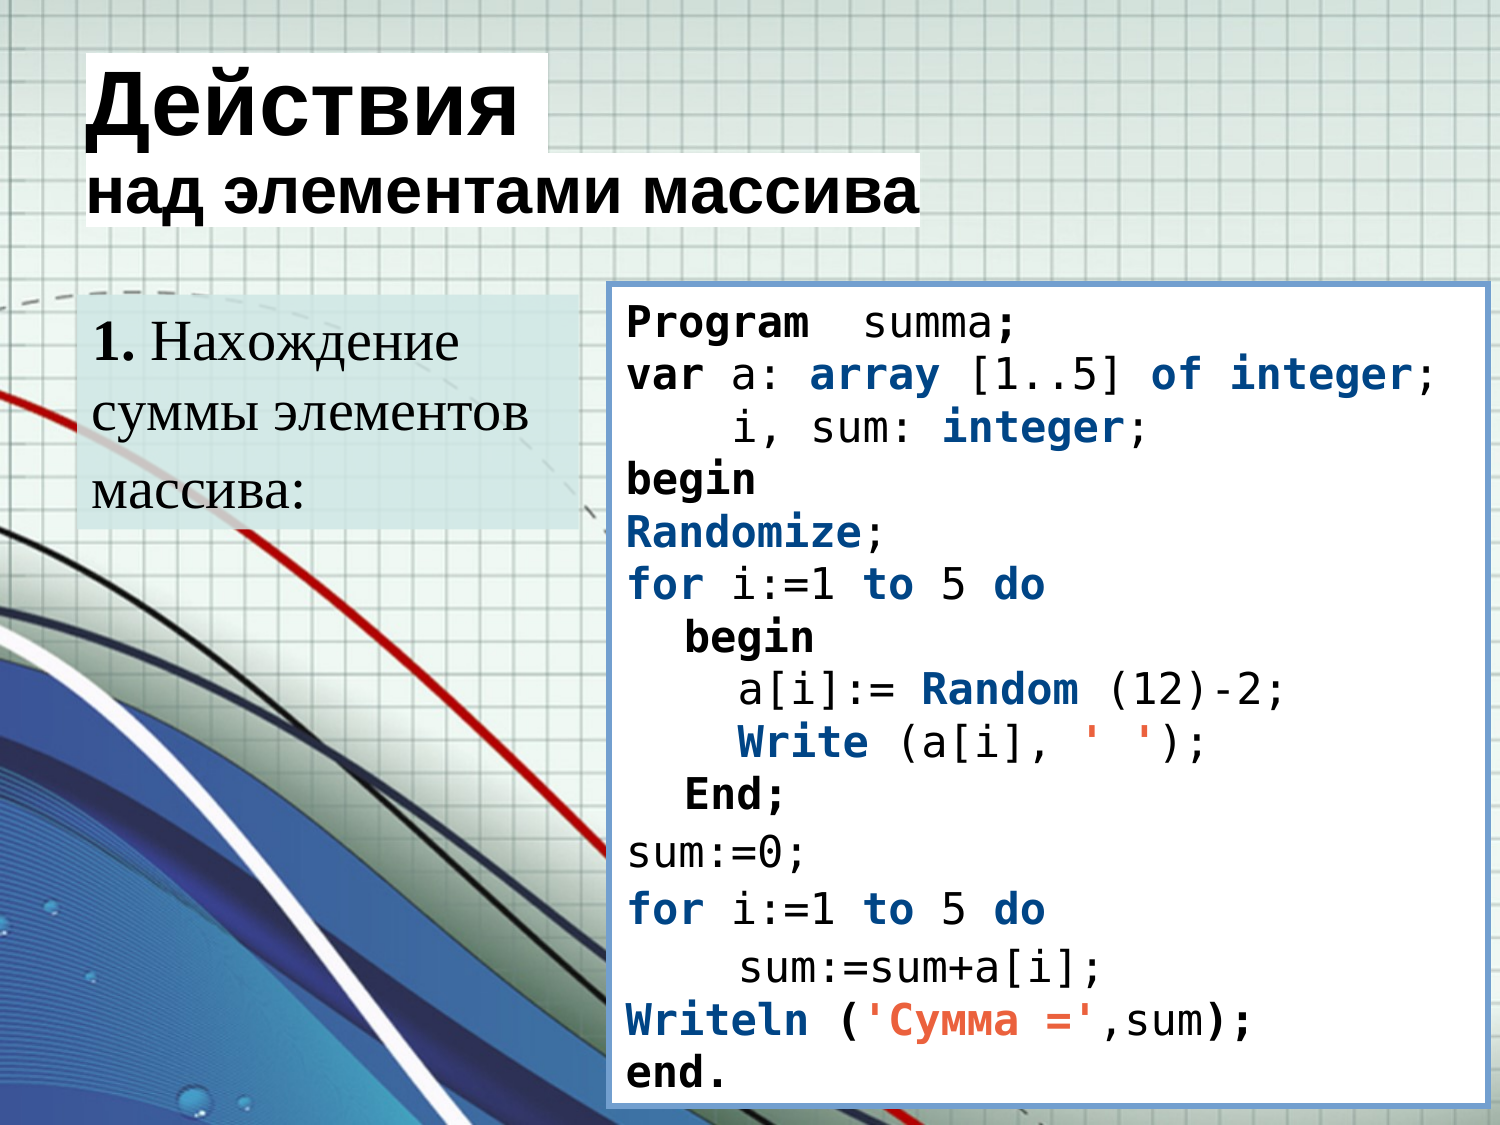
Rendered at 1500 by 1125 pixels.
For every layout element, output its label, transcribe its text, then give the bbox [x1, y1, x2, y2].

picture [0, 0, 1500, 1125]
text_box Program summa; var a: array [1..5] of integer; i, sum: integer; begin Randomize; for i:=1 to 5 do begin a[i]:= Random (12)-2; Write (a[i], ' '); End; sum:=0; for i:=1 to 5 do sum:=sum+a[i]; Writeln ('Сумма =',sum); end. [608, 283, 1489, 1107]
text_box 1. Нахождение суммы элементов массива: [77, 294, 579, 530]
title Действия над элементами массива [70, 43, 1397, 241]
